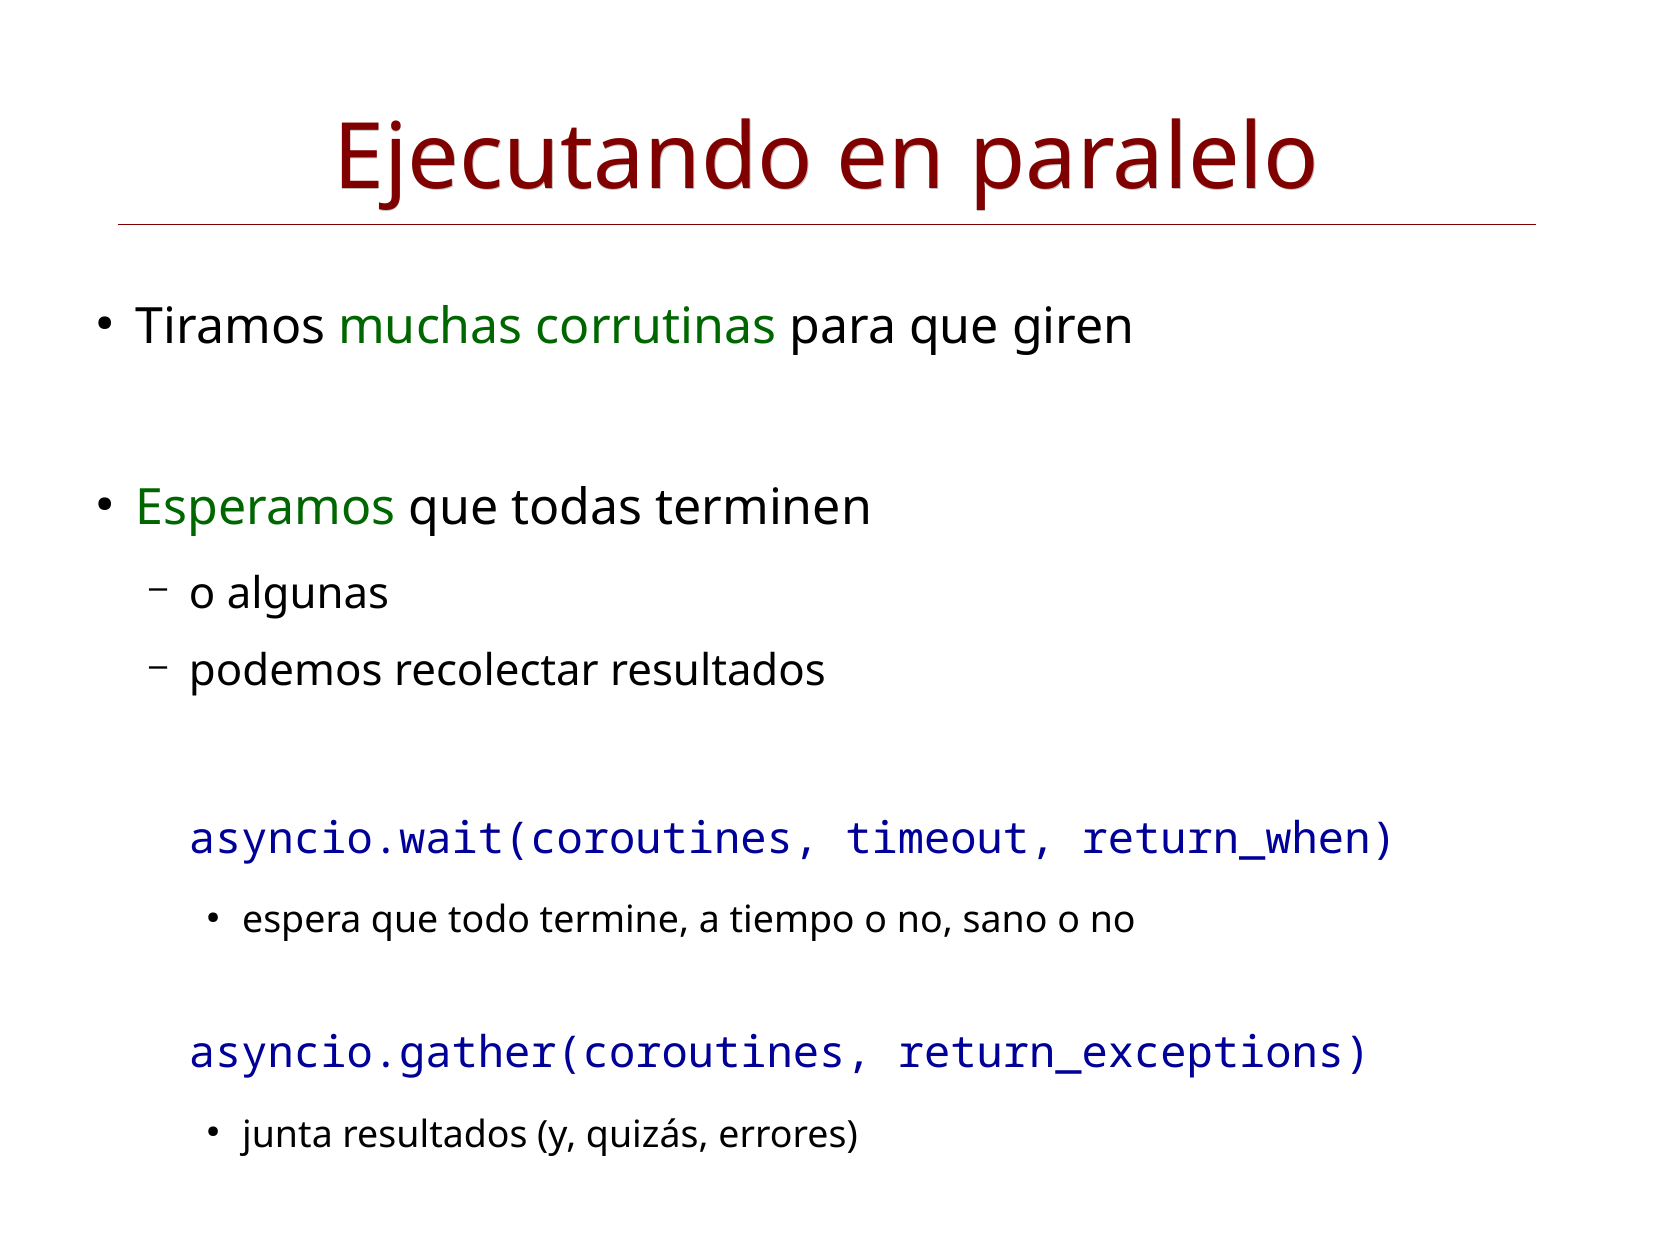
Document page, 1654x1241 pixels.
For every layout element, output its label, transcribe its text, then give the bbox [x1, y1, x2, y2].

list Tiramos muchas corrutinas para que giren Esperamos que todas terminen o algunas podemos recolectar resultados asyncio.wait(coroutines, timeout, return_when) espera que todo termine, a tiempo o no, sano o no asyncio.gather(coroutines, return_exceptions) junta resultados (y, quizás, errores) [82, 290, 1571, 1170]
title Ejecutando en paralelo [82, 49, 1571, 257]
